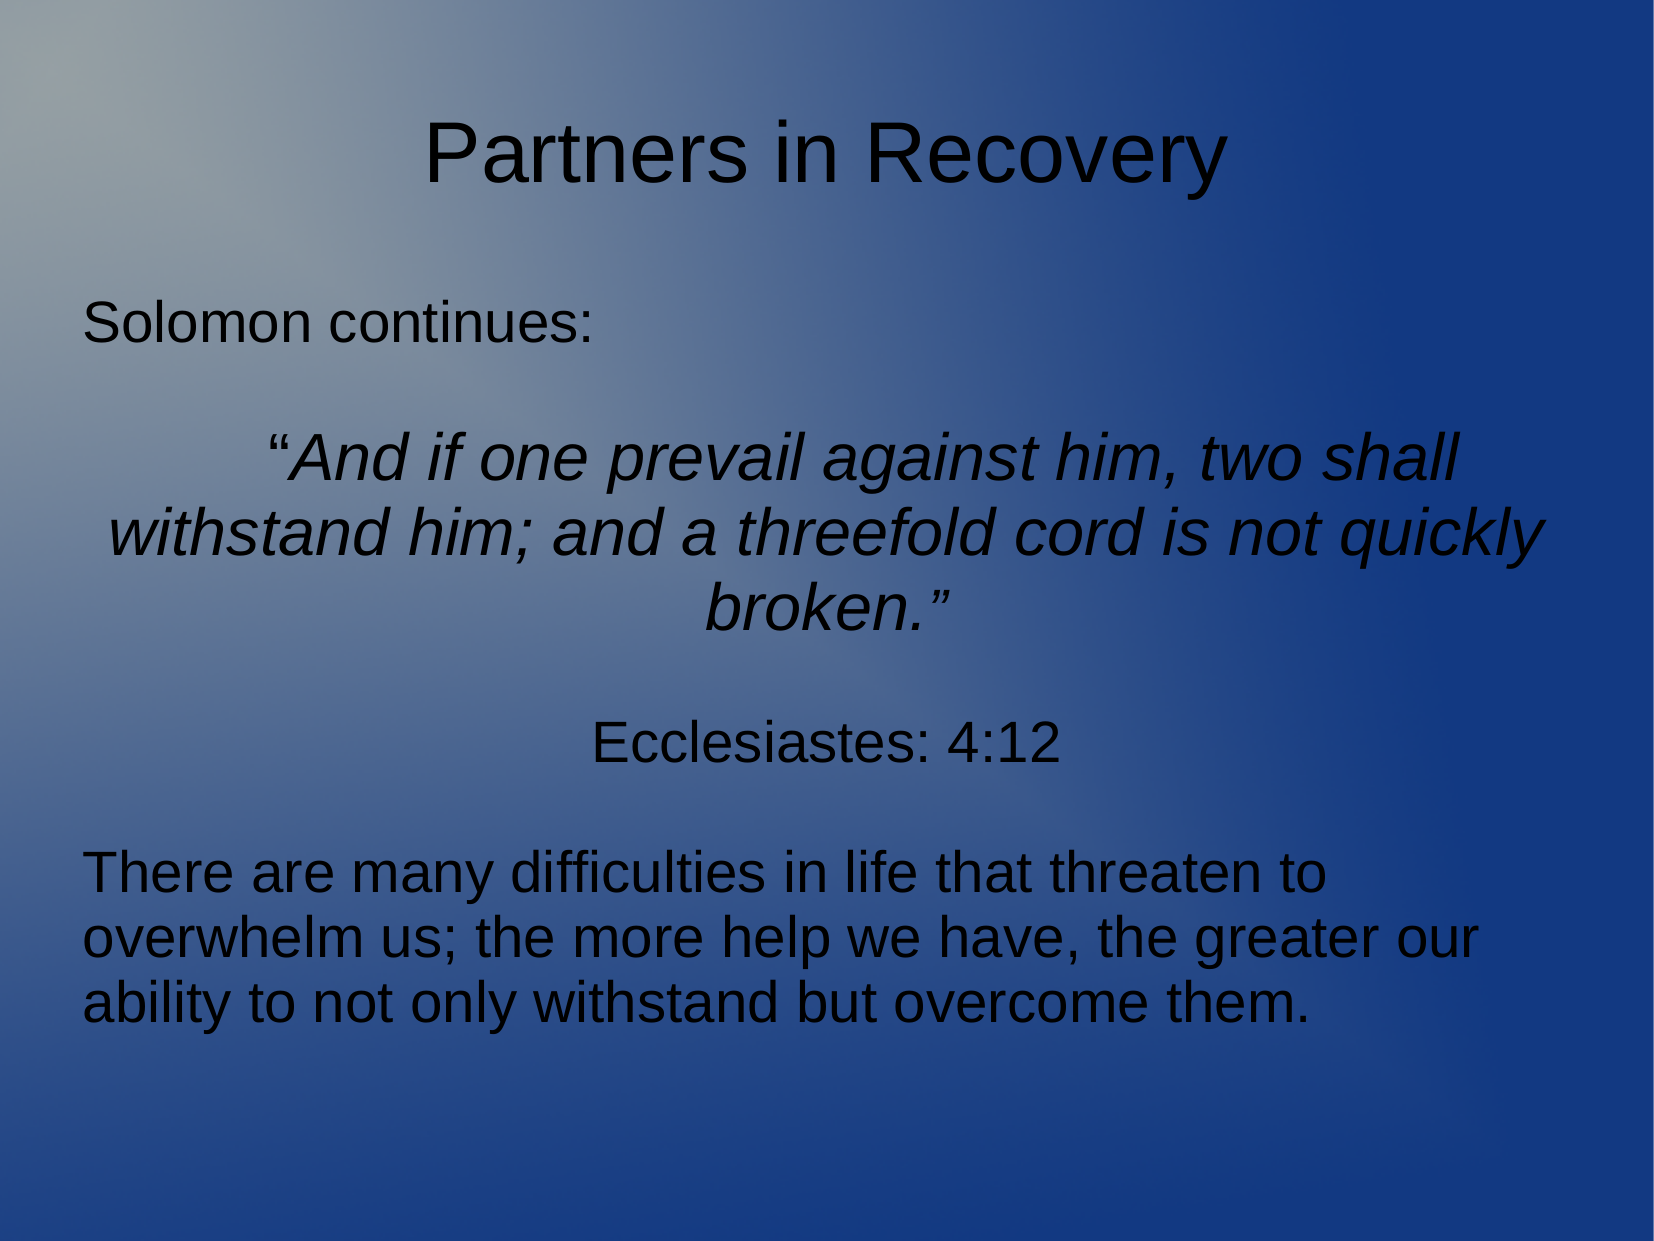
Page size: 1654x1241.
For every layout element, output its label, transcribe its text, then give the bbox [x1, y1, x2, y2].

picture [0, 0, 1654, 1241]
title Partners in Recovery [82, 49, 1571, 257]
subtitle Solomon continues: “And if one prevail against him, two shall withstand him; and a threefold cord is not quickly broken.” Ecclesiastes: 4:12 There are many difficulties in life that threaten to overwhelm us; the more help we have, the greater our ability to not only withstand but overcome them. [82, 290, 1571, 1241]
